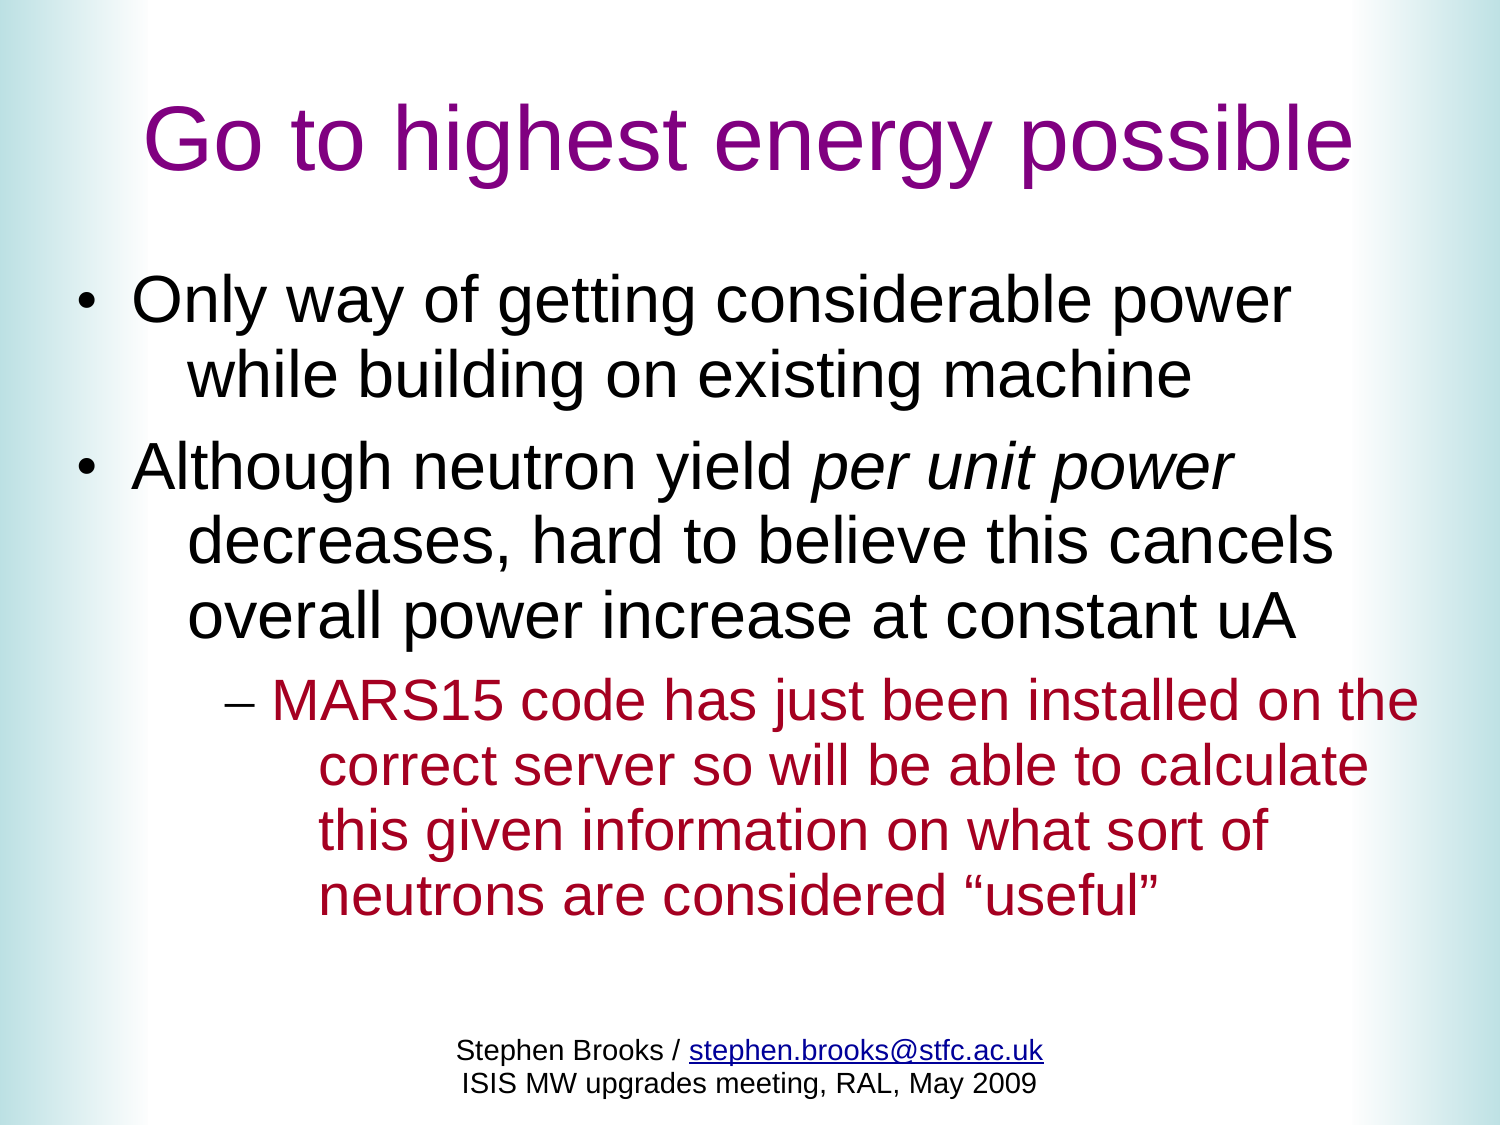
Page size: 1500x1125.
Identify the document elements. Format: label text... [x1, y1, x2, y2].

list Only way of getting considerable power while building on existing machine Although neutron yield per unit power decreases, hard to believe this cancels overall power increase at constant uA MARS15 code has just been installed on the correct server so will be able to calculate this given information on what sort of neutrons are considered “useful” [75, 262, 1425, 991]
title Go to highest energy possible [75, 52, 1425, 225]
